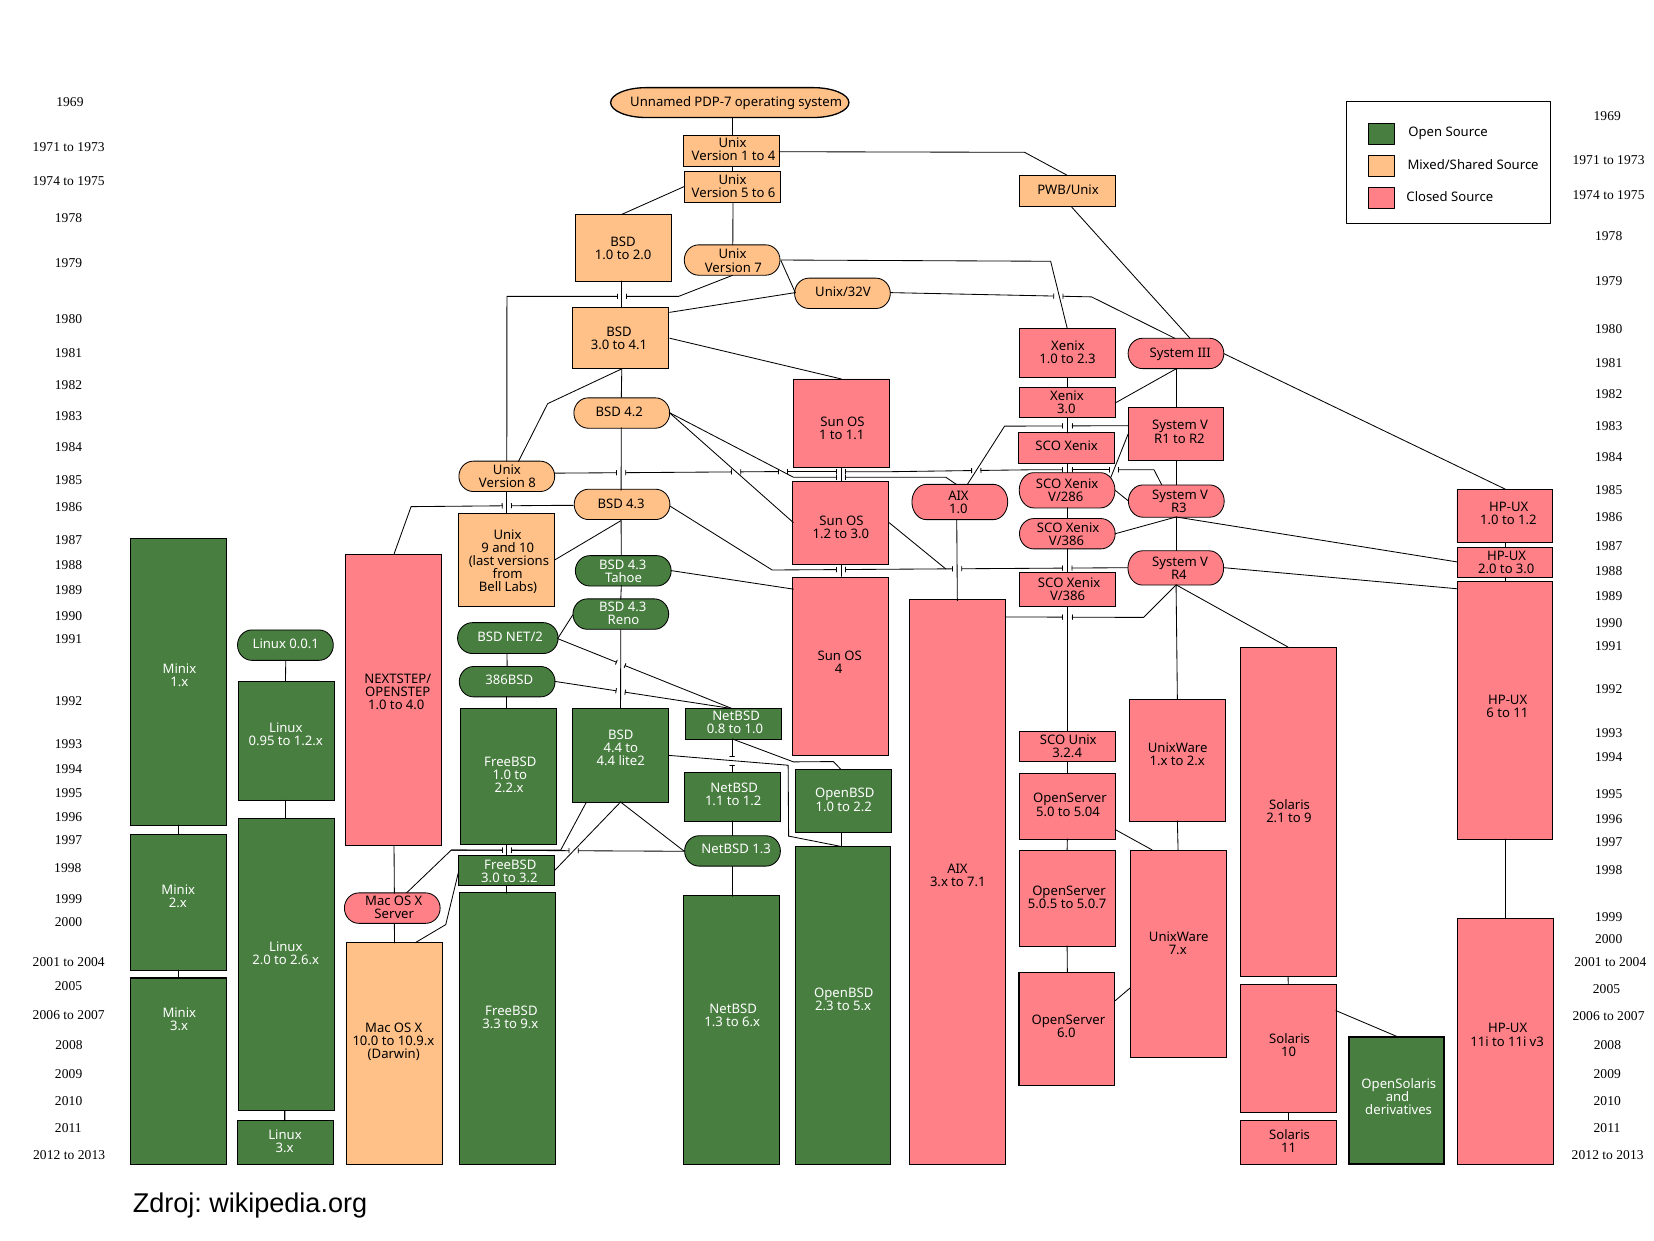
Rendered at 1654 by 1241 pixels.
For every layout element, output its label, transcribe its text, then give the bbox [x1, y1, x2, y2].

picture [11, 75, 1654, 1179]
text_box Zdroj: wikipedia.org [118, 1181, 798, 1227]
